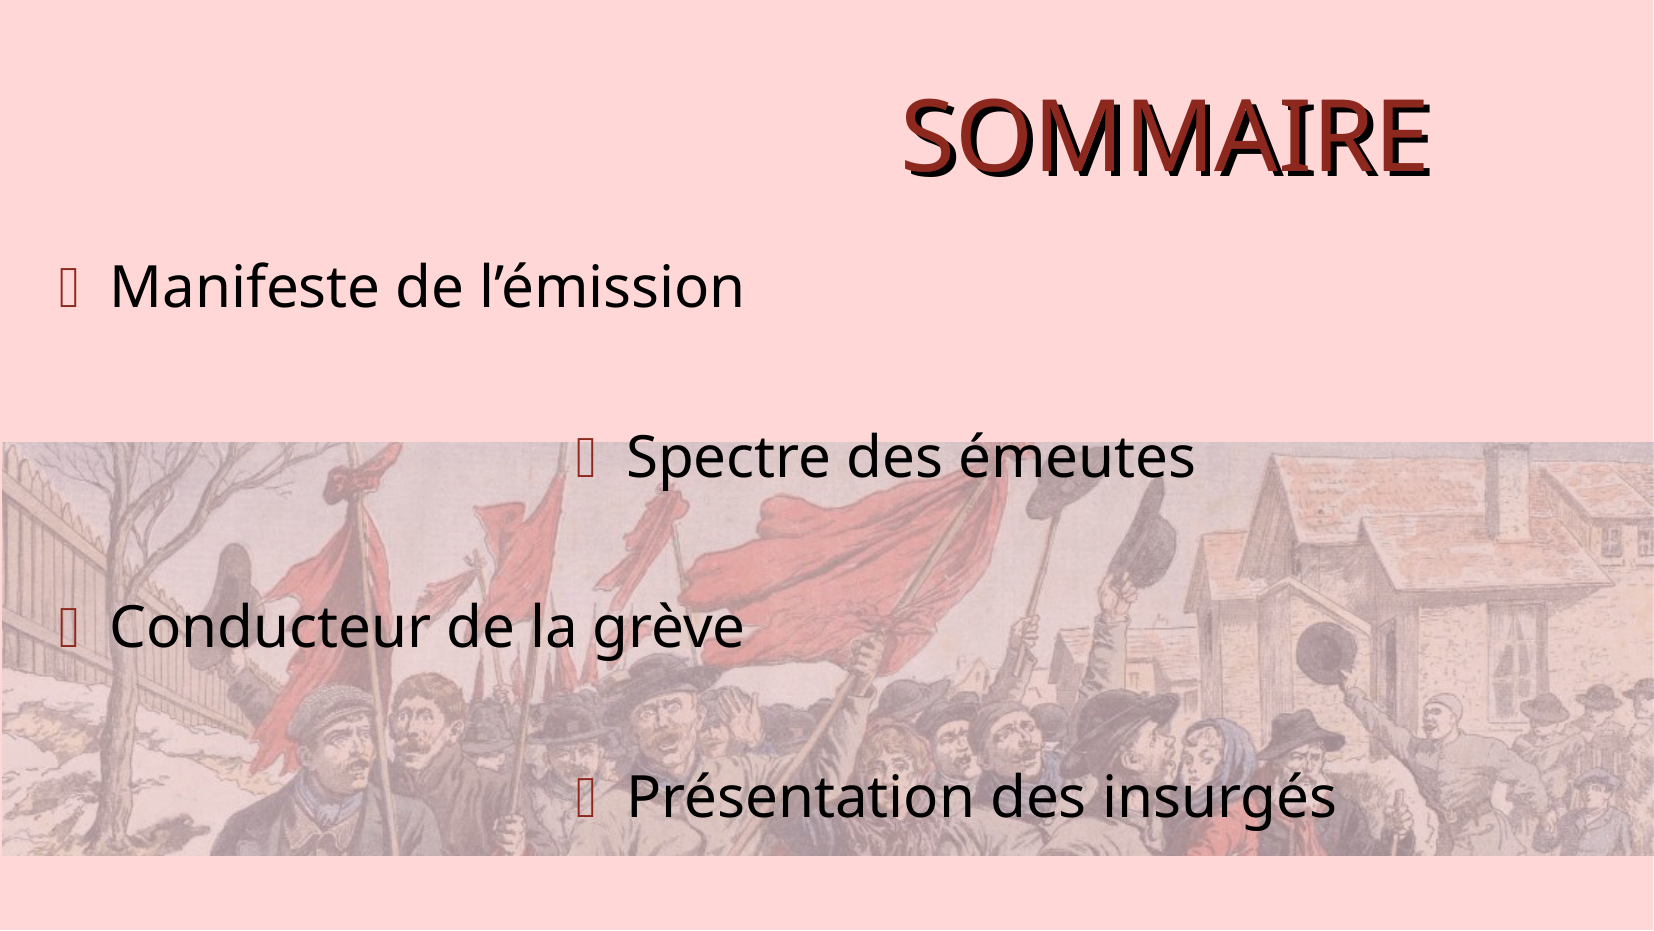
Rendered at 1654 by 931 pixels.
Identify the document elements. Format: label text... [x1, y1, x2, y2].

subtitle P Manifeste de l’émission P Spectre des émeutes P Conducteur de la grève P Présentation des insurgés [59, 118, 1424, 931]
picture [1424, 442, 1654, 856]
picture [2, 442, 59, 856]
text_box SOMMAIRE [885, 56, 1506, 207]
